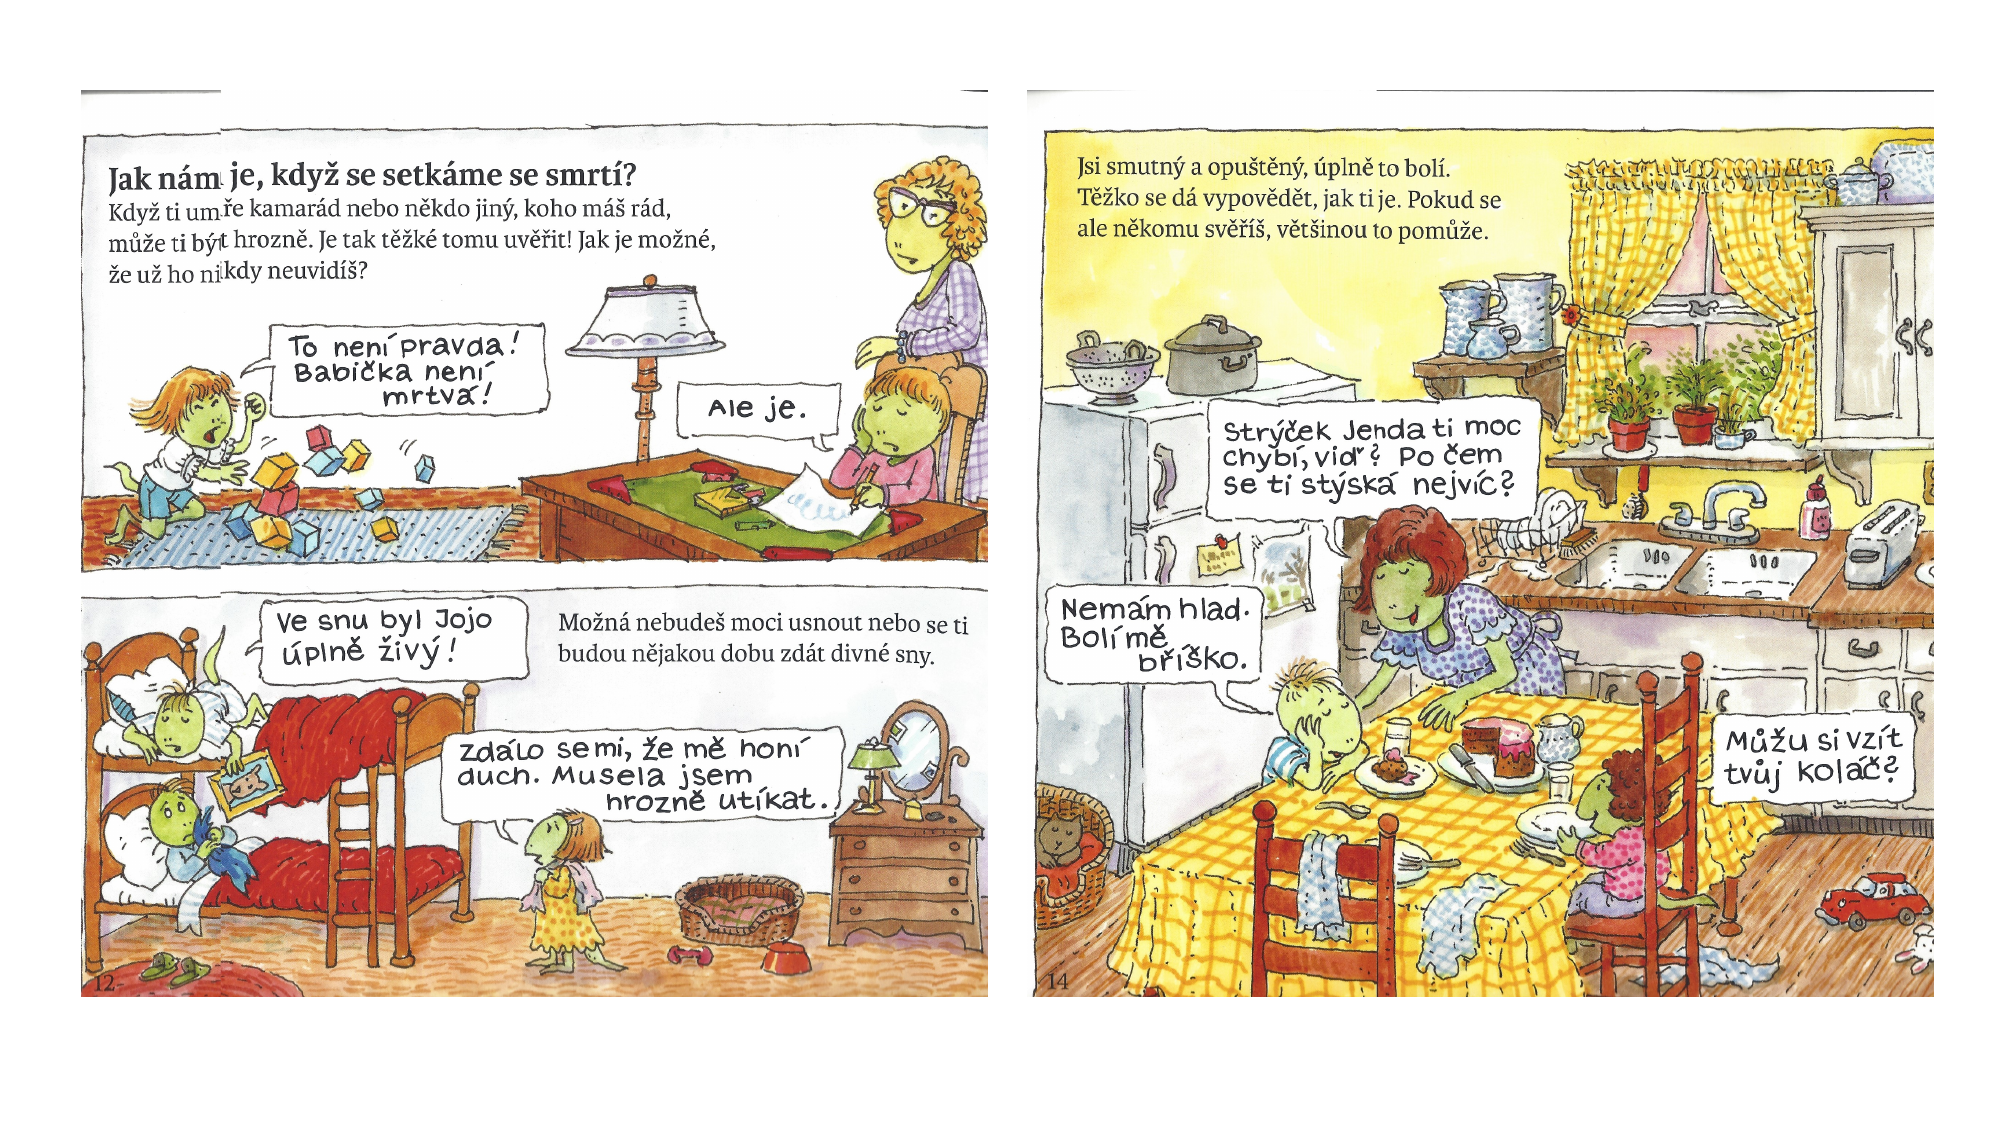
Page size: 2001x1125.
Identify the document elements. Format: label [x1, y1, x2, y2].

picture [1027, 90, 1934, 997]
picture [81, 90, 988, 997]
